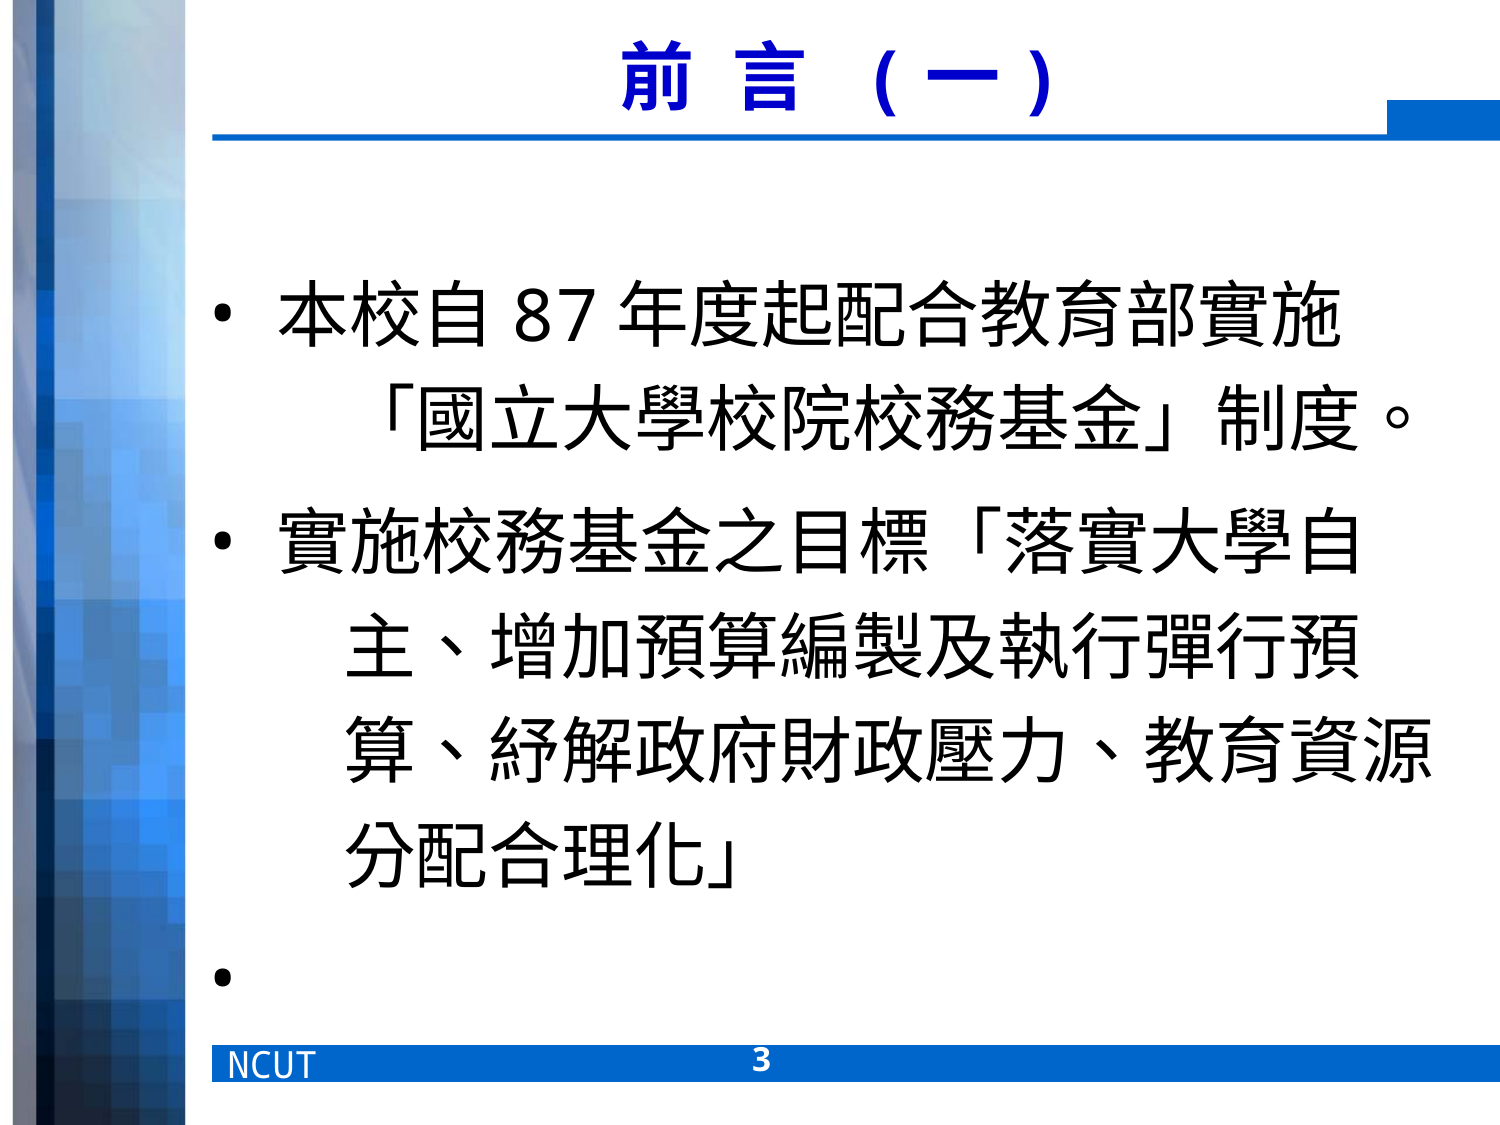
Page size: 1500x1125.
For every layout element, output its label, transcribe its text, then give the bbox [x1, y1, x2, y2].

list 本校自87年度起配合教育部實施「國立大學校院校務基金」制度。 實施校務基金之目標「落實大學自主、增加預算編製及執行彈行預算、紓解政府財政壓力、教育資源分配合理化」 [194, 243, 1459, 1012]
title 前 言 (一) [183, 12, 1500, 138]
